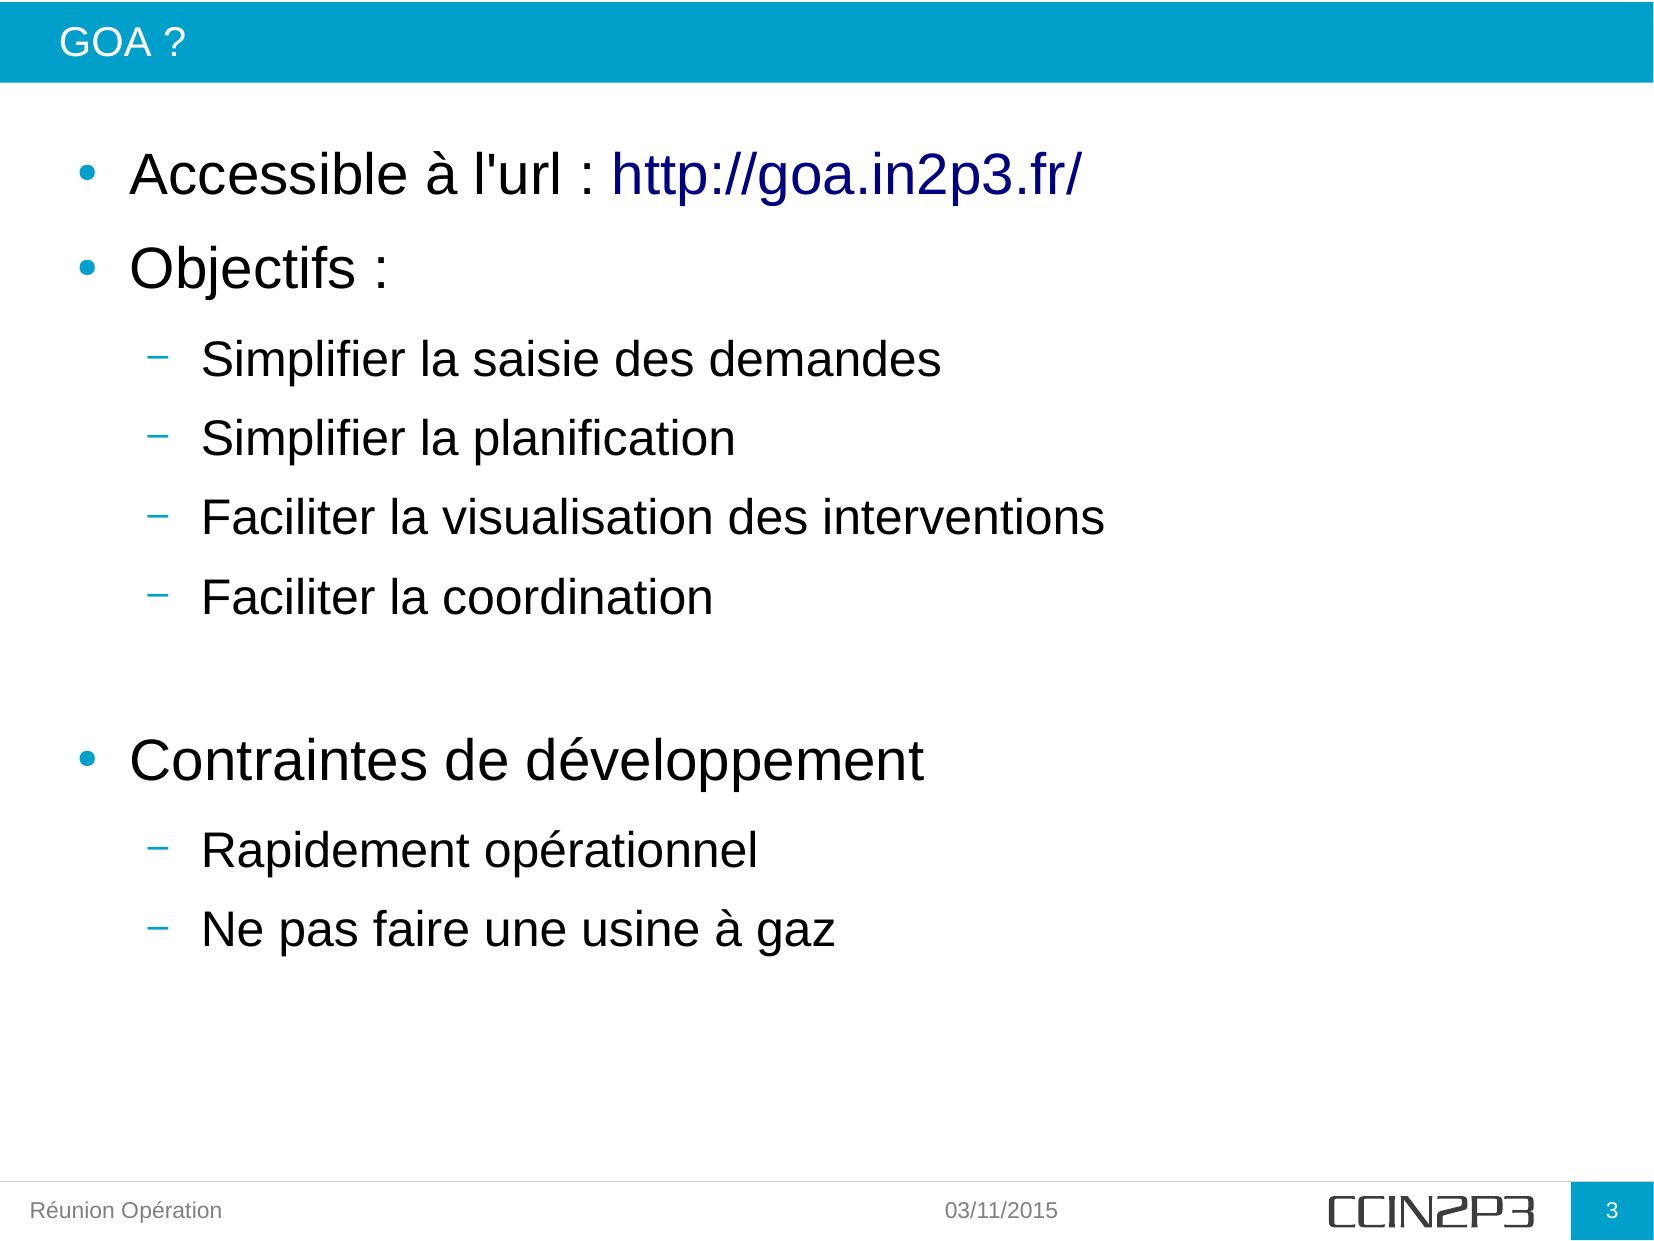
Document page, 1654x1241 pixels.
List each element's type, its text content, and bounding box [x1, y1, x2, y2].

title GOA ? [0, 2, 1654, 83]
list Accessible à l'url : http://goa.in2p3.fr/ Objectifs : Simplifier la saisie des demandes Simplifier la planification Faciliter la visualisation des interventions Faciliter la coordination Contraintes de développement Rapidement opérationnel Ne pas faire une usine à gaz [59, 141, 1607, 1134]
